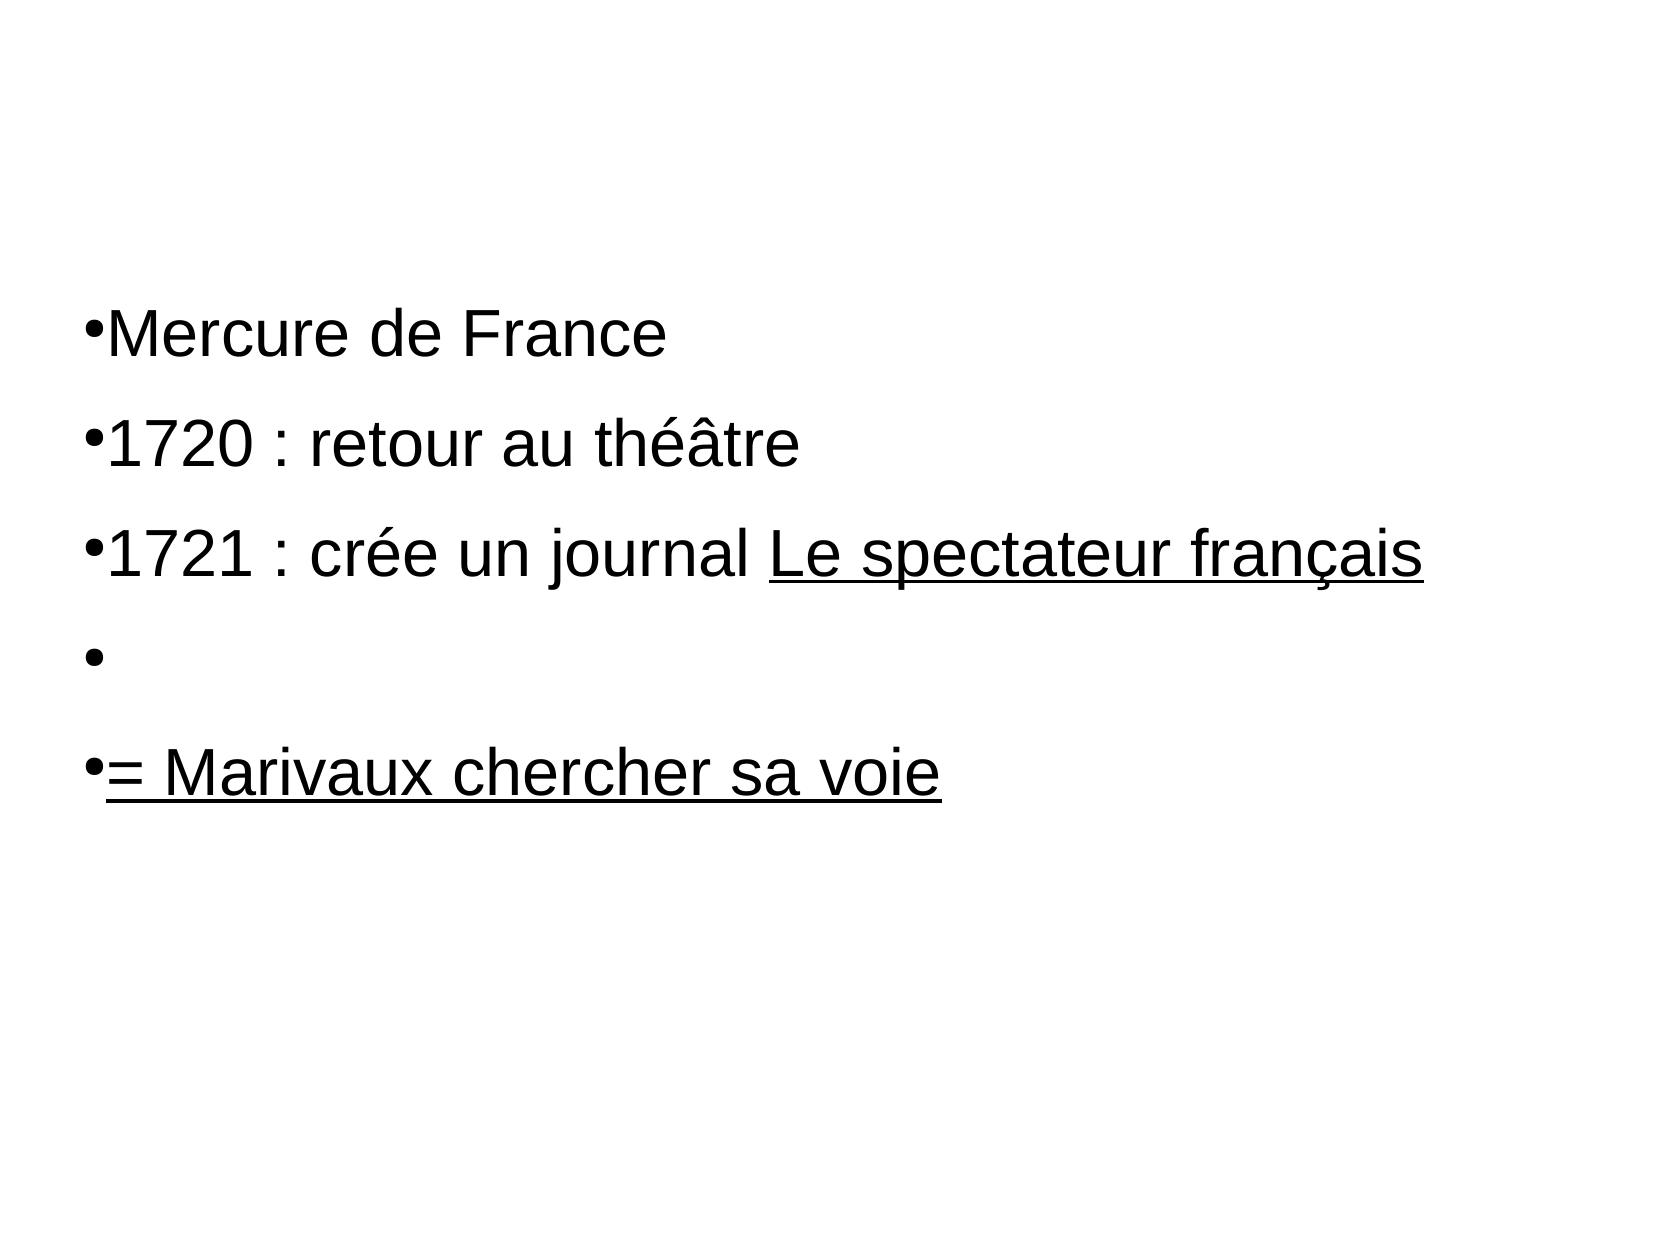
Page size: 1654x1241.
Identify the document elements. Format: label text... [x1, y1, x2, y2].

list Mercure de France 1720 : retour au théâtre 1721 : crée un journal Le spectateur français = Marivaux chercher sa voie [82, 290, 1571, 1010]
